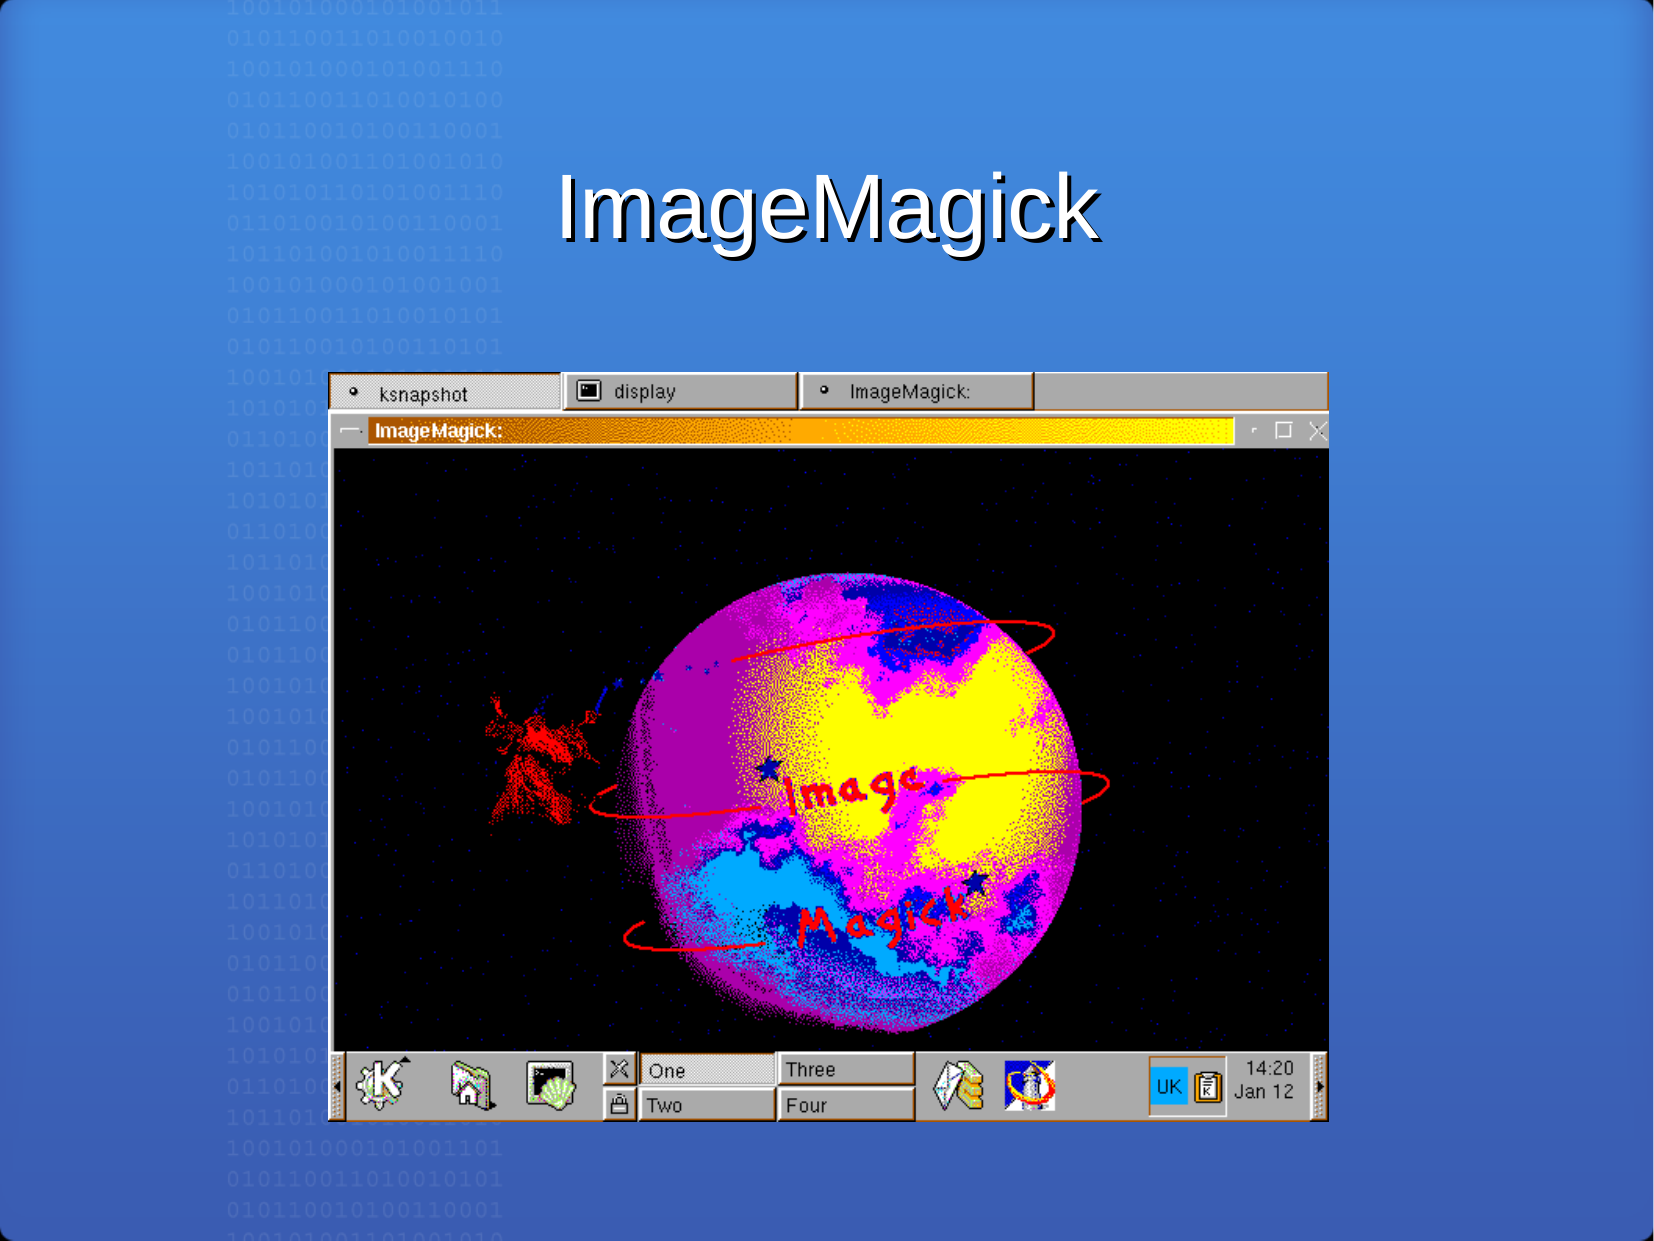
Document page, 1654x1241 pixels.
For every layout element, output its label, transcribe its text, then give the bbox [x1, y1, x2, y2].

title ImageMagick [121, 110, 1534, 303]
picture [0, 0, 1654, 1241]
